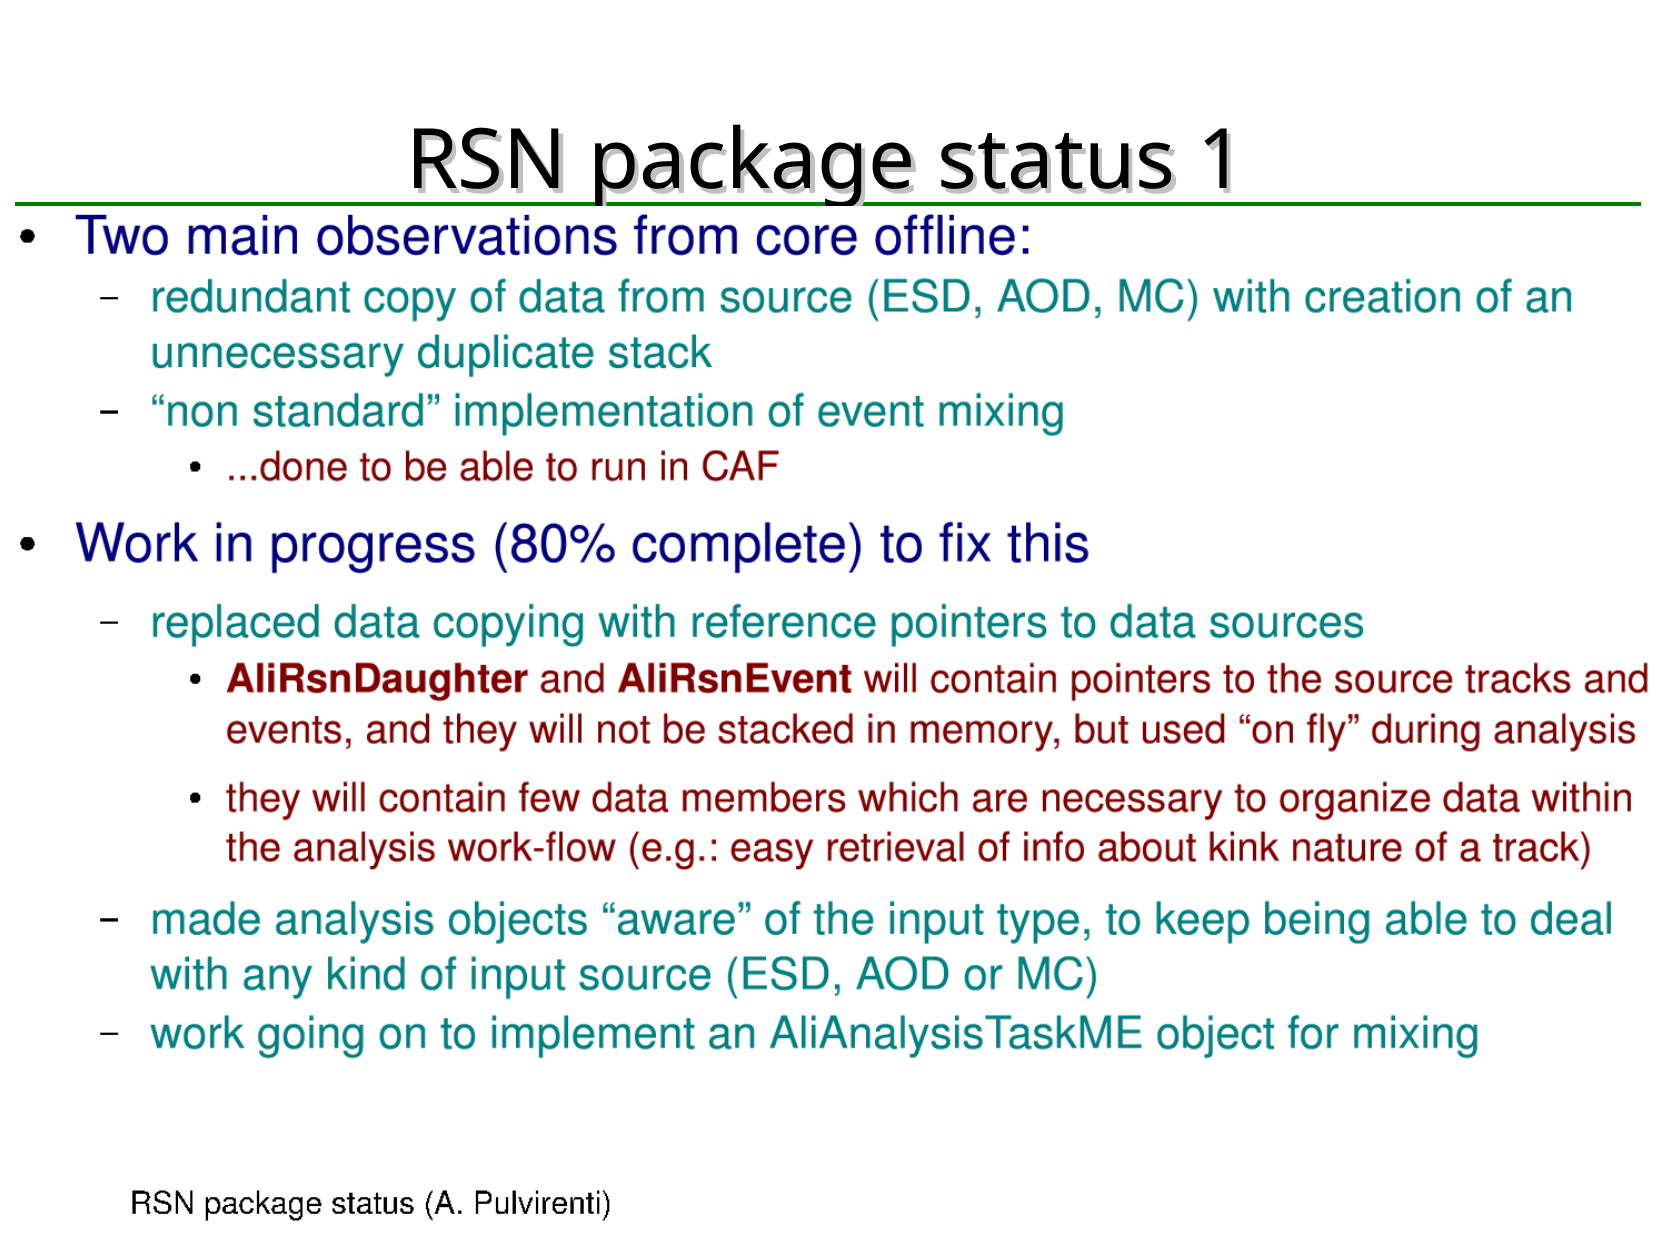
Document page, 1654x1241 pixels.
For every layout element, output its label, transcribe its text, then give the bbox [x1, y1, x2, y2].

picture [8, 206, 1653, 1236]
title RSN package status 1 [119, 52, 1532, 206]
